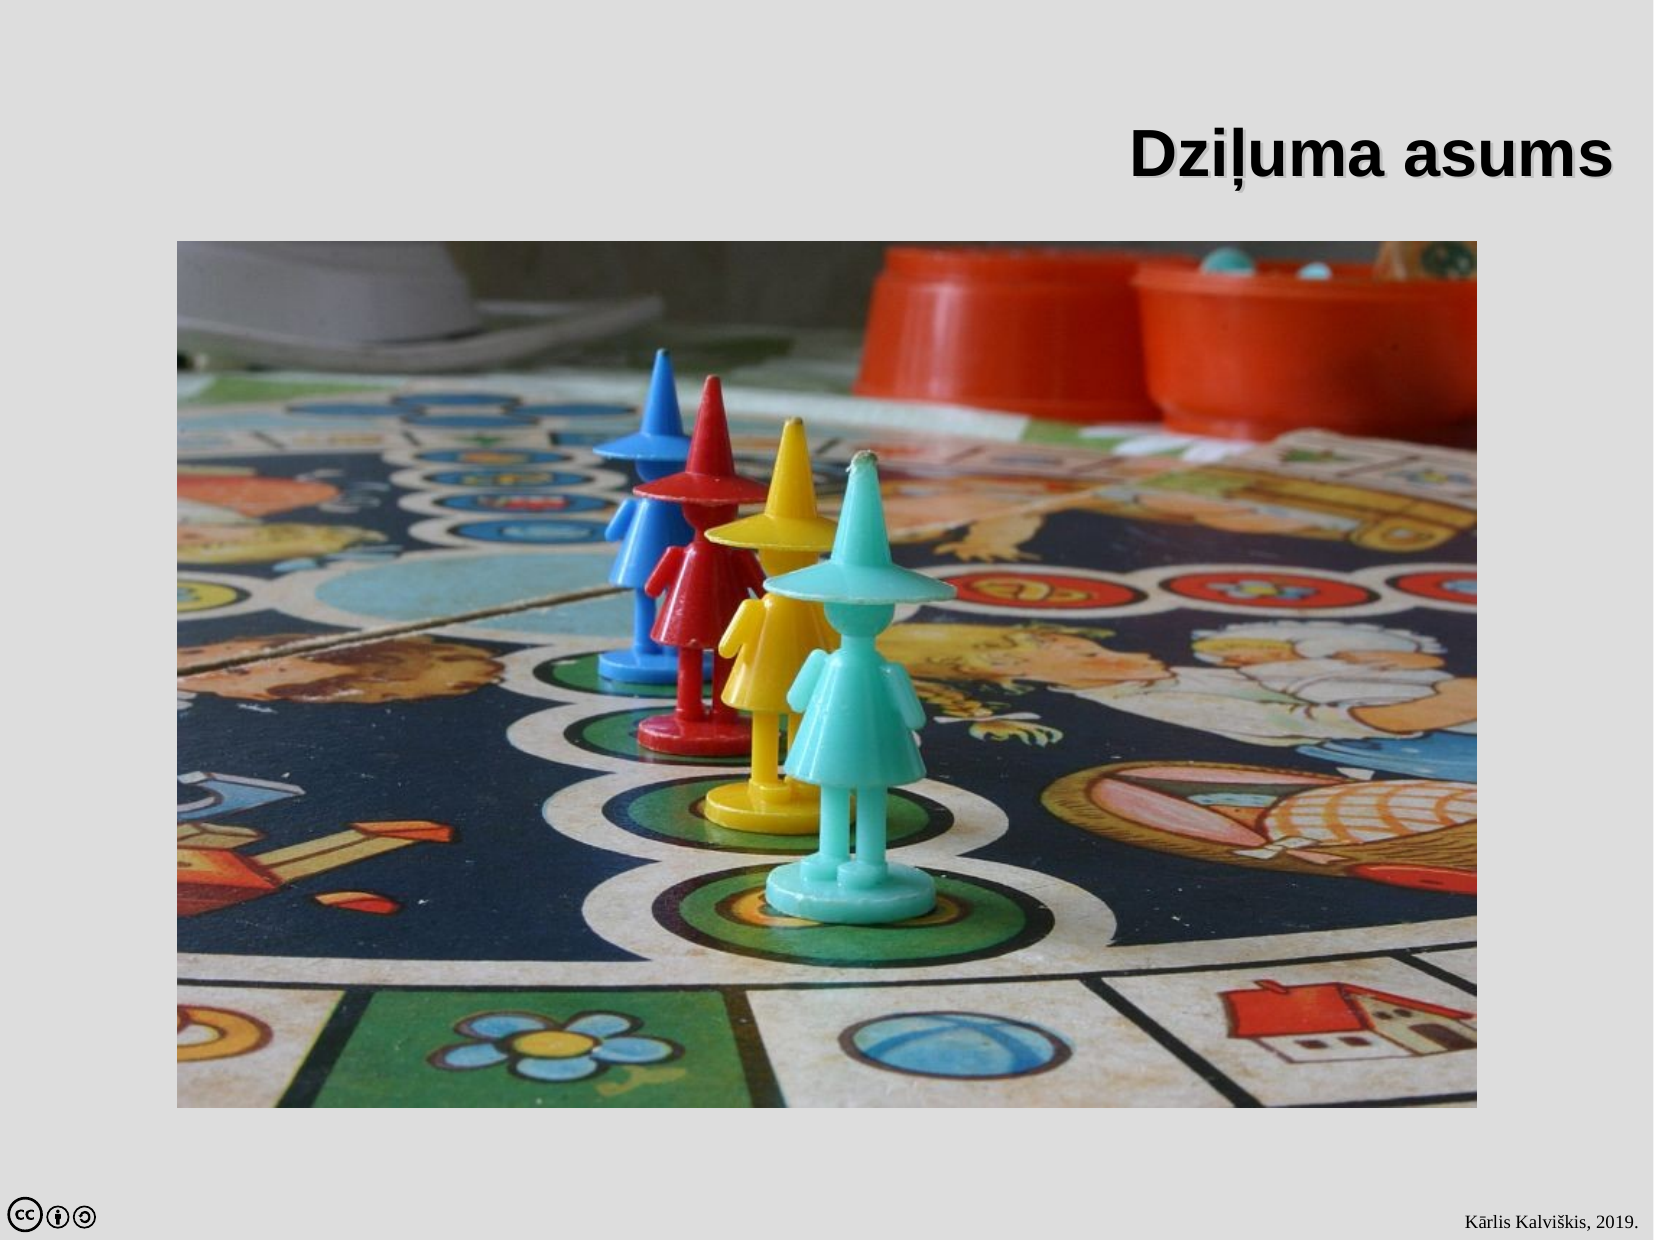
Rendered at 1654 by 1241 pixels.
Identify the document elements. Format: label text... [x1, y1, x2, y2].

title Dziļuma asums [42, 49, 1615, 257]
picture [177, 241, 1477, 1109]
